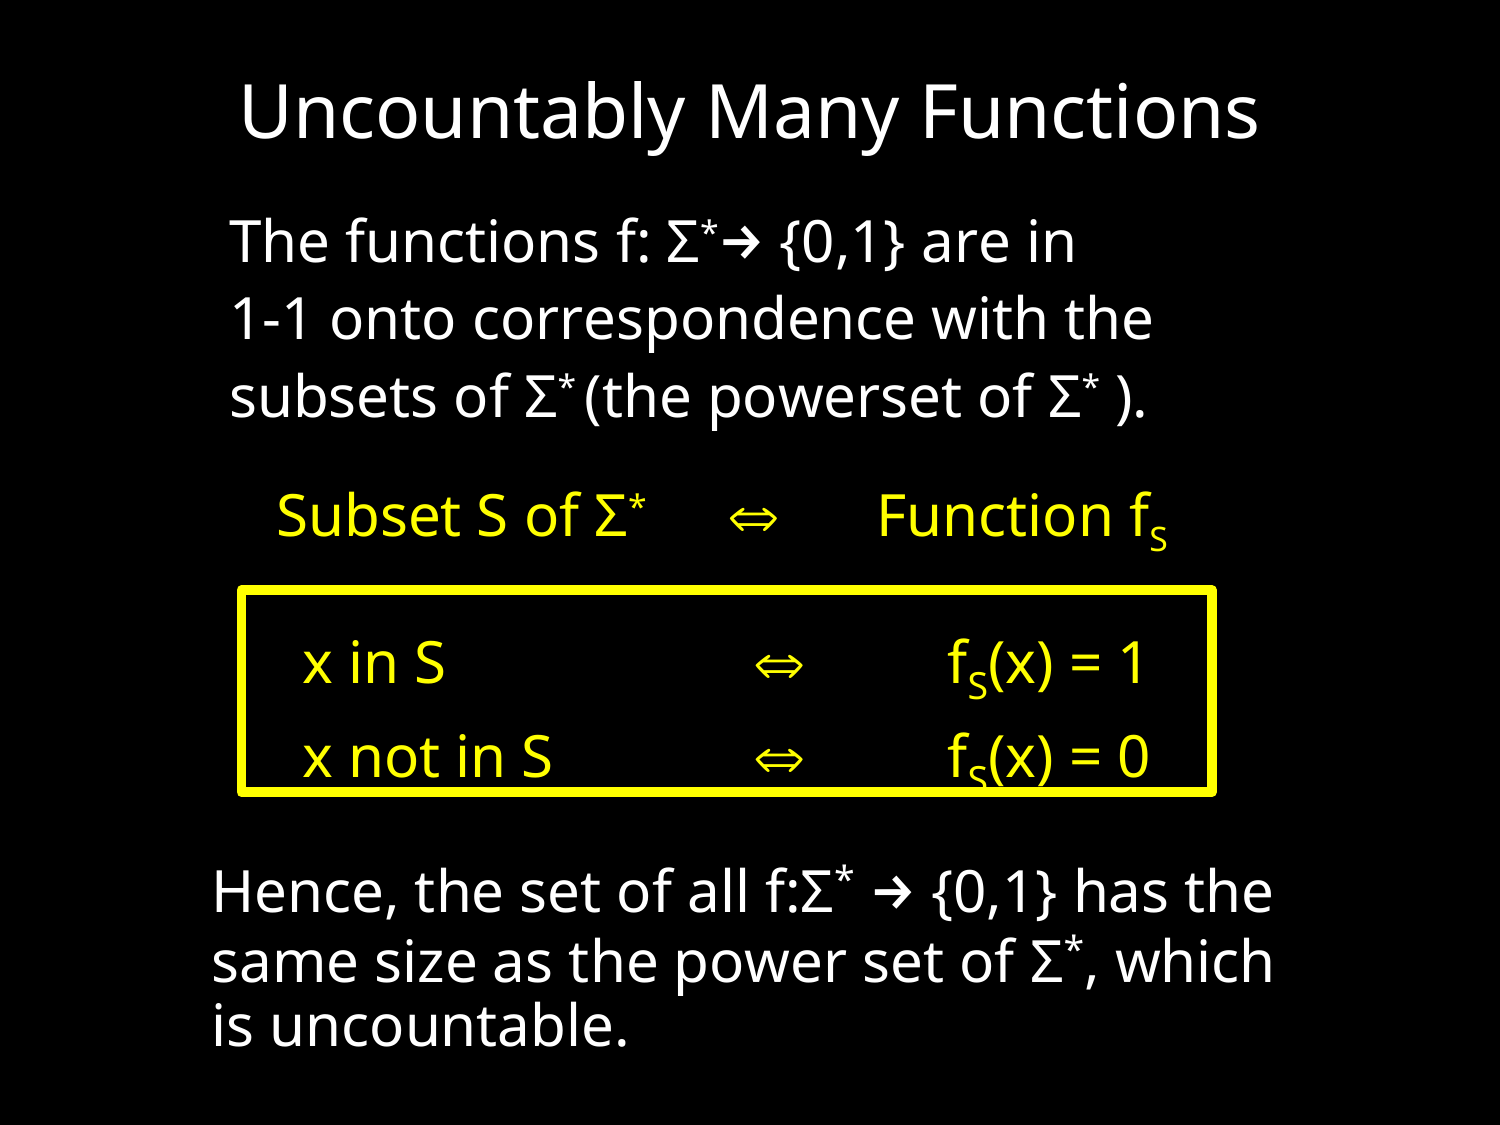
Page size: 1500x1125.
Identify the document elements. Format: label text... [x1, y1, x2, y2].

text_box Subset S of Σ* ⇔ Function fS [261, 470, 1183, 566]
text_box Hence, the set of all f:Σ* → {0,1} has the same size as the power set of Σ*, which is uncountable. [196, 849, 1331, 1068]
text_box x in S ⇔ fS(x) = 1 x not in S ⇔ fS(x) = 0 [287, 797, 1166, 802]
text_box Uncountably Many Functions [112, 37, 1388, 180]
text_box x in S ⇔ fS(x) = 1 x not in S ⇔ fS(x) = 0 [287, 612, 1166, 787]
text_box The functions f: Σ*→ {0,1} are in 1-1 onto correspondence with the subsets of Σ* (the powerset of Σ* ). [214, 204, 1185, 438]
